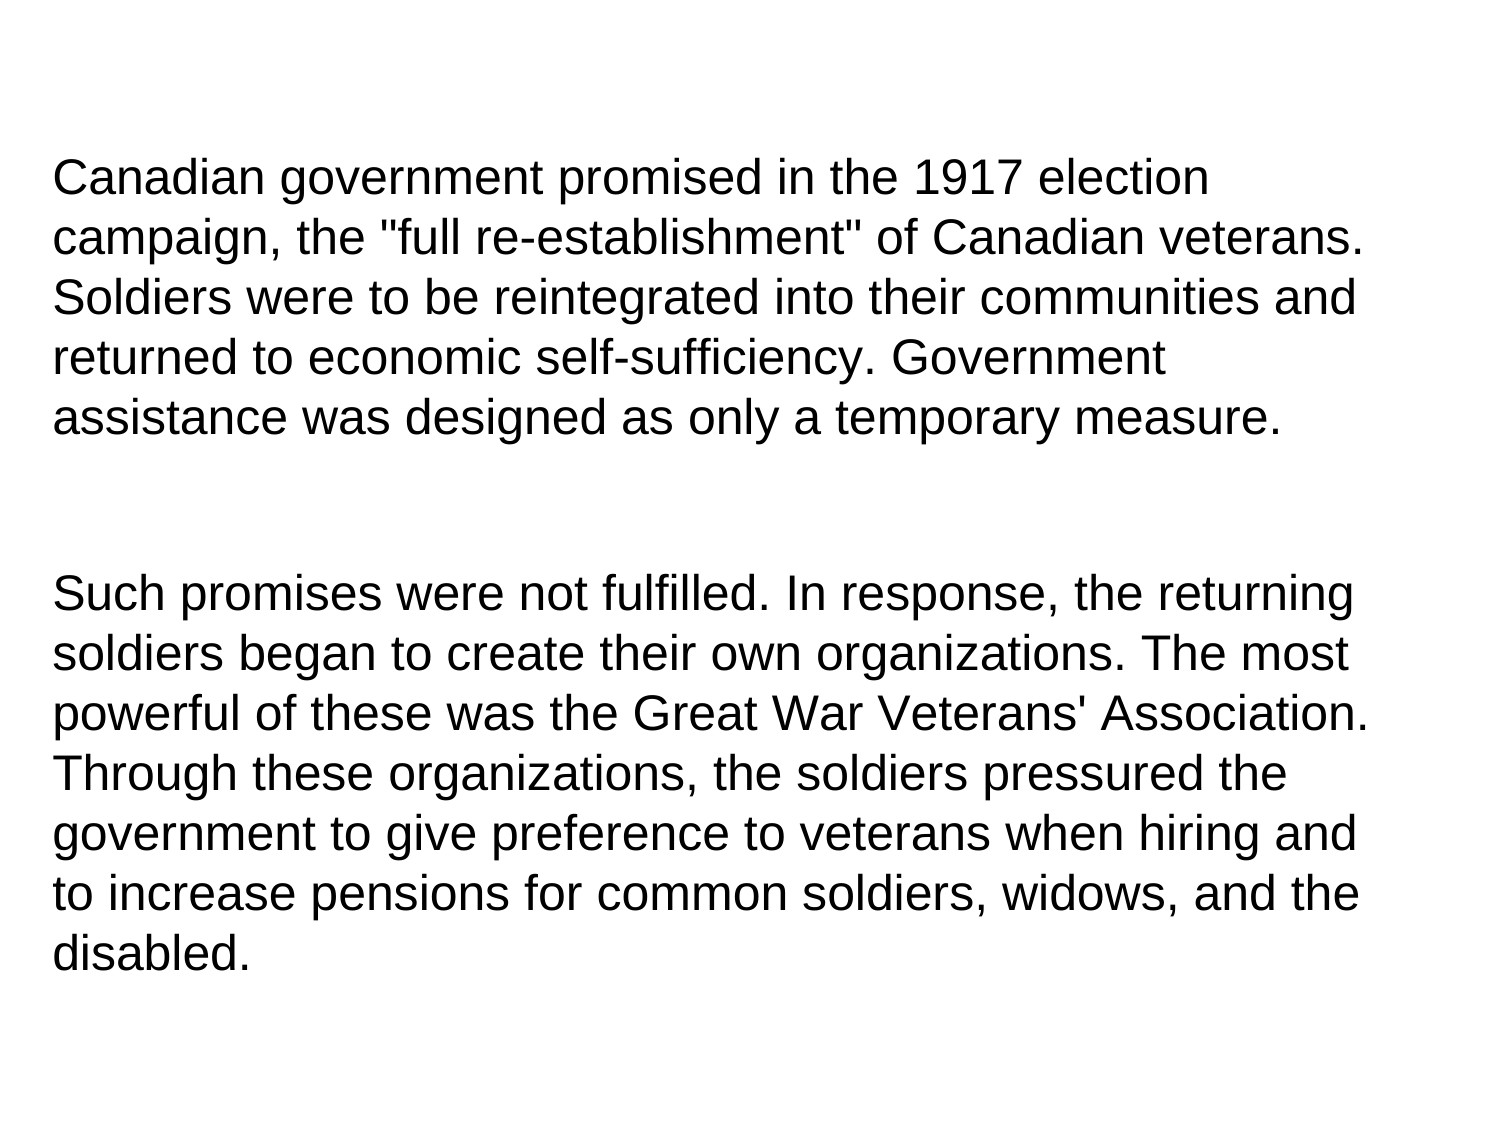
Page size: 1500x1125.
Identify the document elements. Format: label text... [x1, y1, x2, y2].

text_box Such promises were not fulfilled. In response, the returning soldiers began to create their own organizations. The most powerful of these was the Great War Veterans' Association. Through these organizations, the soldiers pressured the government to give preference to veterans when hiring and to increase pensions for common soldiers, widows, and the disabled. [37, 552, 1415, 988]
text_box Canadian government promised in the 1917 election campaign, the "full re-establishment" of Canadian veterans. Soldiers were to be reintegrated into their communities and returned to economic self-sufficiency. Government assistance was designed as only a temporary measure. [37, 137, 1401, 453]
